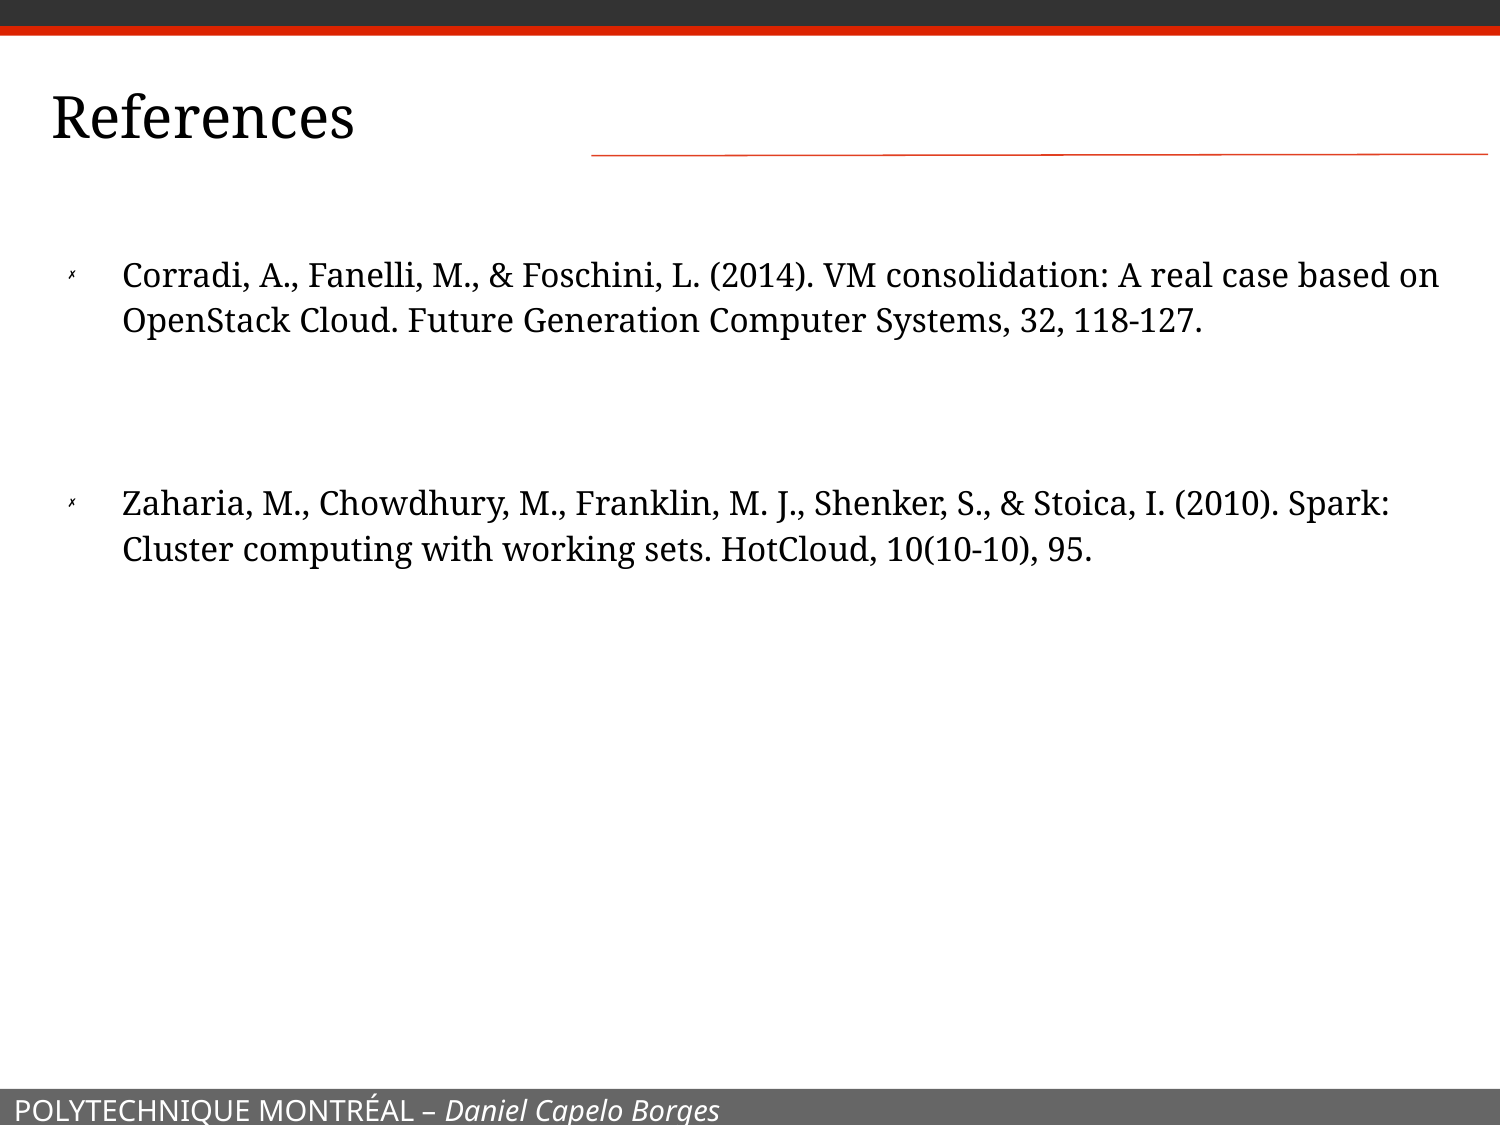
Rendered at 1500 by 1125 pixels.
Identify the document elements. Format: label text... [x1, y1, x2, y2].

title References [51, 47, 1449, 184]
list Corradi, A., Fanelli, M., & Foschini, L. (2014). VM consolidation: A real case based on OpenStack Cloud. Future Generation Computer Systems, 32, 118-127. Zaharia, M., Chowdhury, M., Franklin, M. J., Shenker, S., & Stoica, I. (2010). Spark: Cluster computing with working sets. HotCloud, 10(10-10), 95. [51, 252, 1449, 1000]
